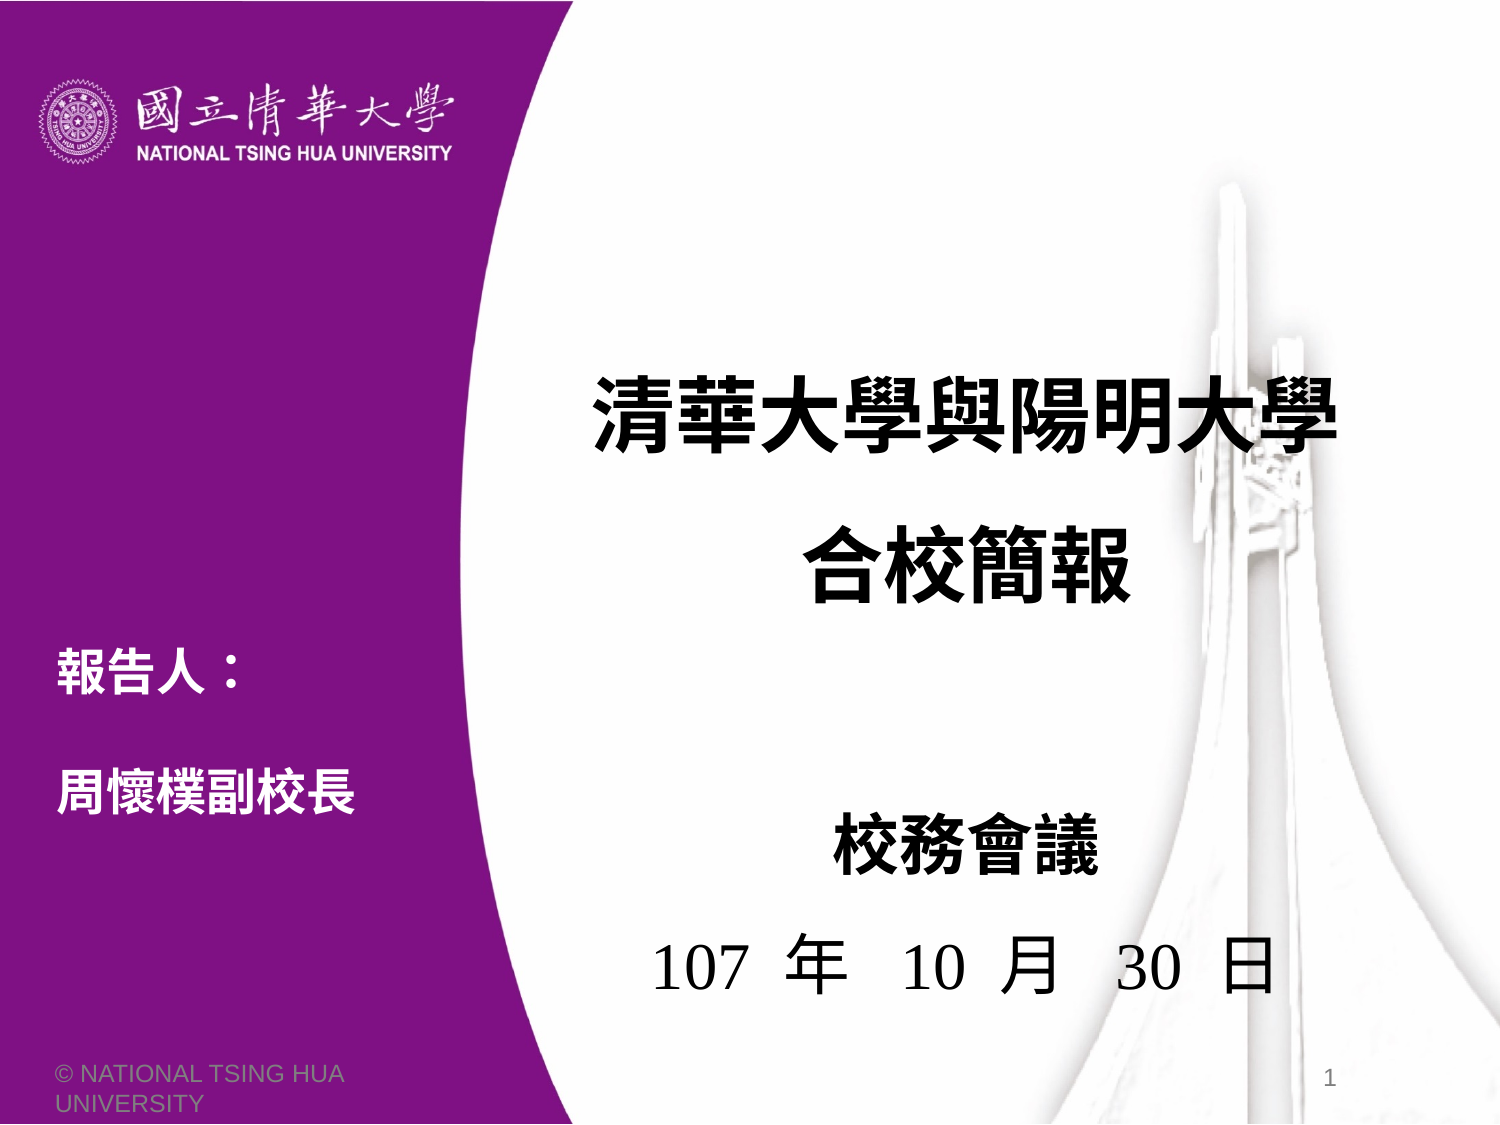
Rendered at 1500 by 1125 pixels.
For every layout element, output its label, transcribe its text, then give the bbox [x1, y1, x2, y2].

text_box 報告人： 周懷樸副校長 [41, 632, 448, 888]
text_box © NATIONAL TSING HUA UNIVERSITY [39, 1050, 488, 1103]
text_box [1308, 1050, 1426, 1103]
title 清華大學與陽明大學 合校簡報 校務會議 107 年 10 月 30 日 [444, 185, 1489, 966]
